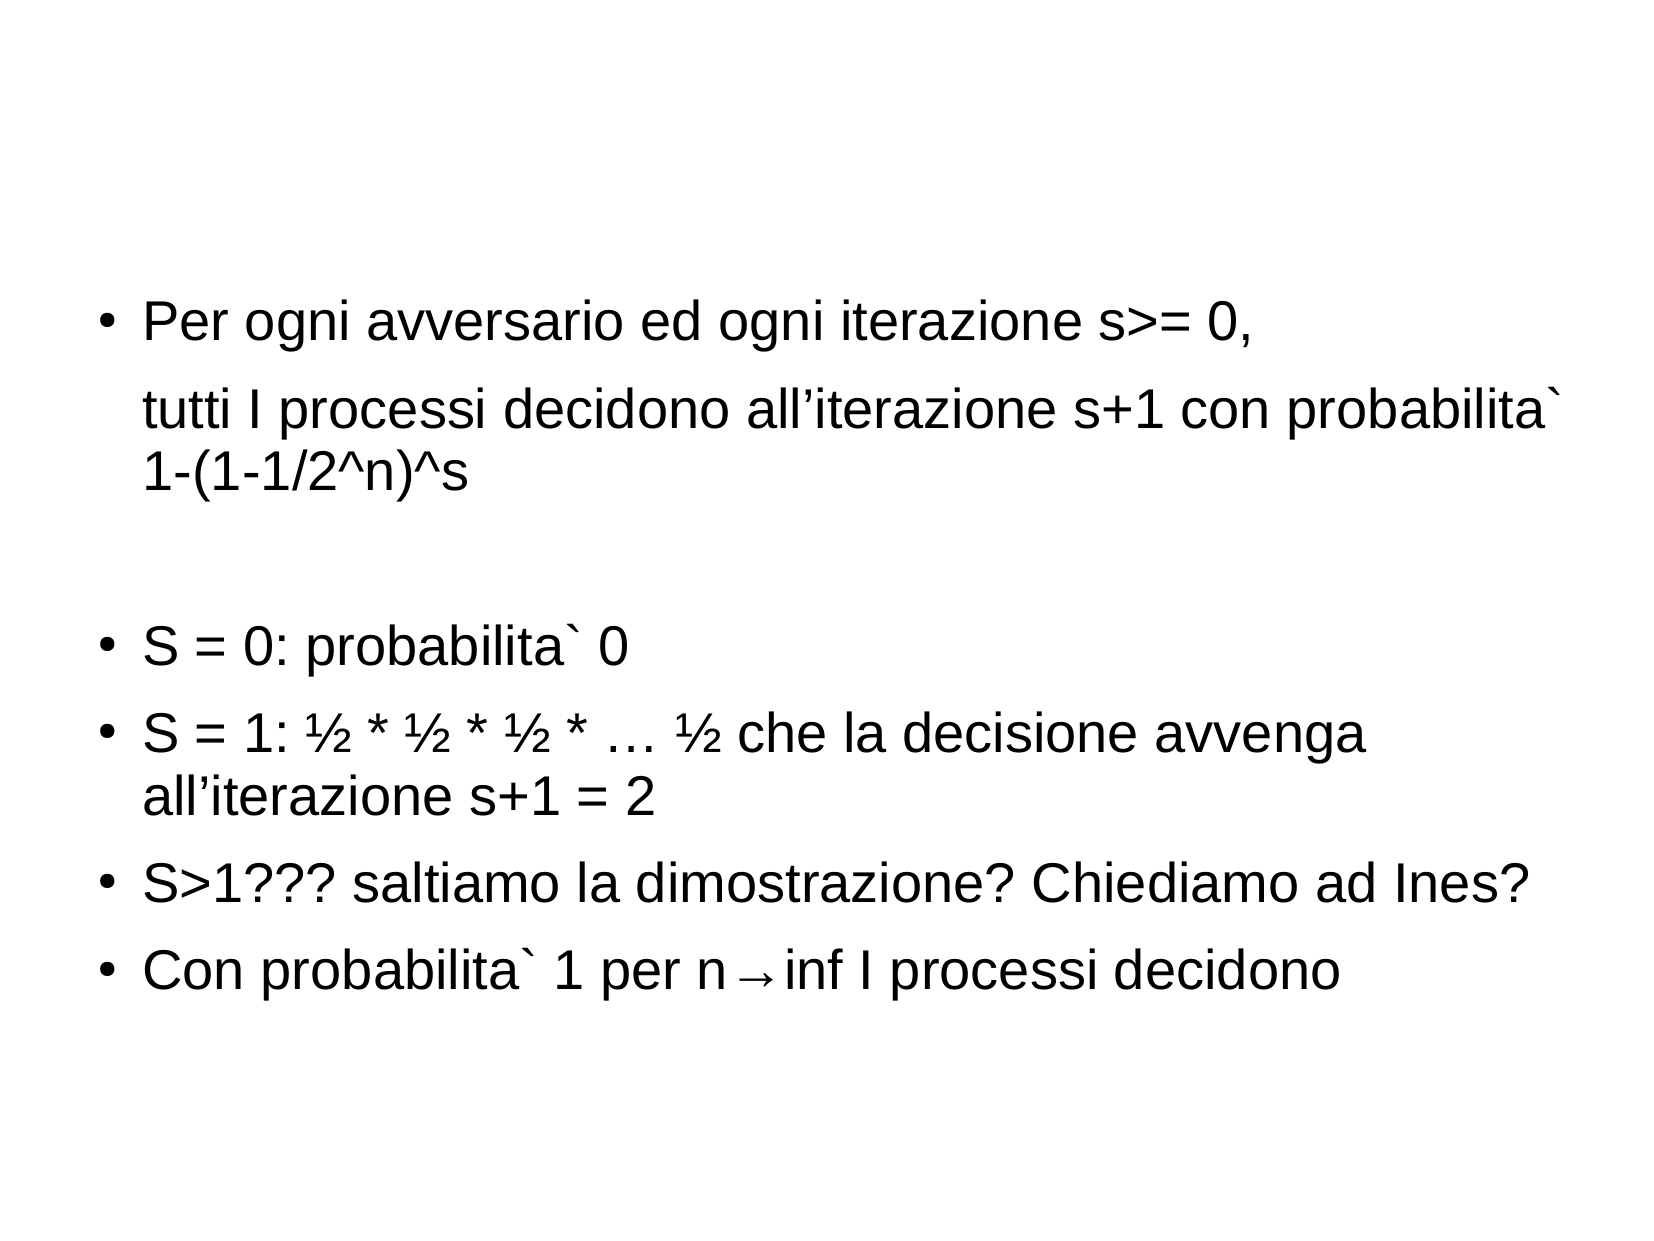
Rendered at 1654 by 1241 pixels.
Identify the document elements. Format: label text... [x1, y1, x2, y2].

list Per ogni avversario ed ogni iterazione s>= 0, tutti I processi decidono all’iterazione s+1 con probabilita` 1-(1-1/2^n)^s S = 0: probabilita` 0 S = 1: ½ * ½ * ½ * … ½ che la decisione avvenga all’iterazione s+1 = 2 S>1??? saltiamo la dimostrazione? Chiediamo ad Ines? Con probabilita` 1 per n→inf I processi decidono [82, 290, 1571, 1010]
